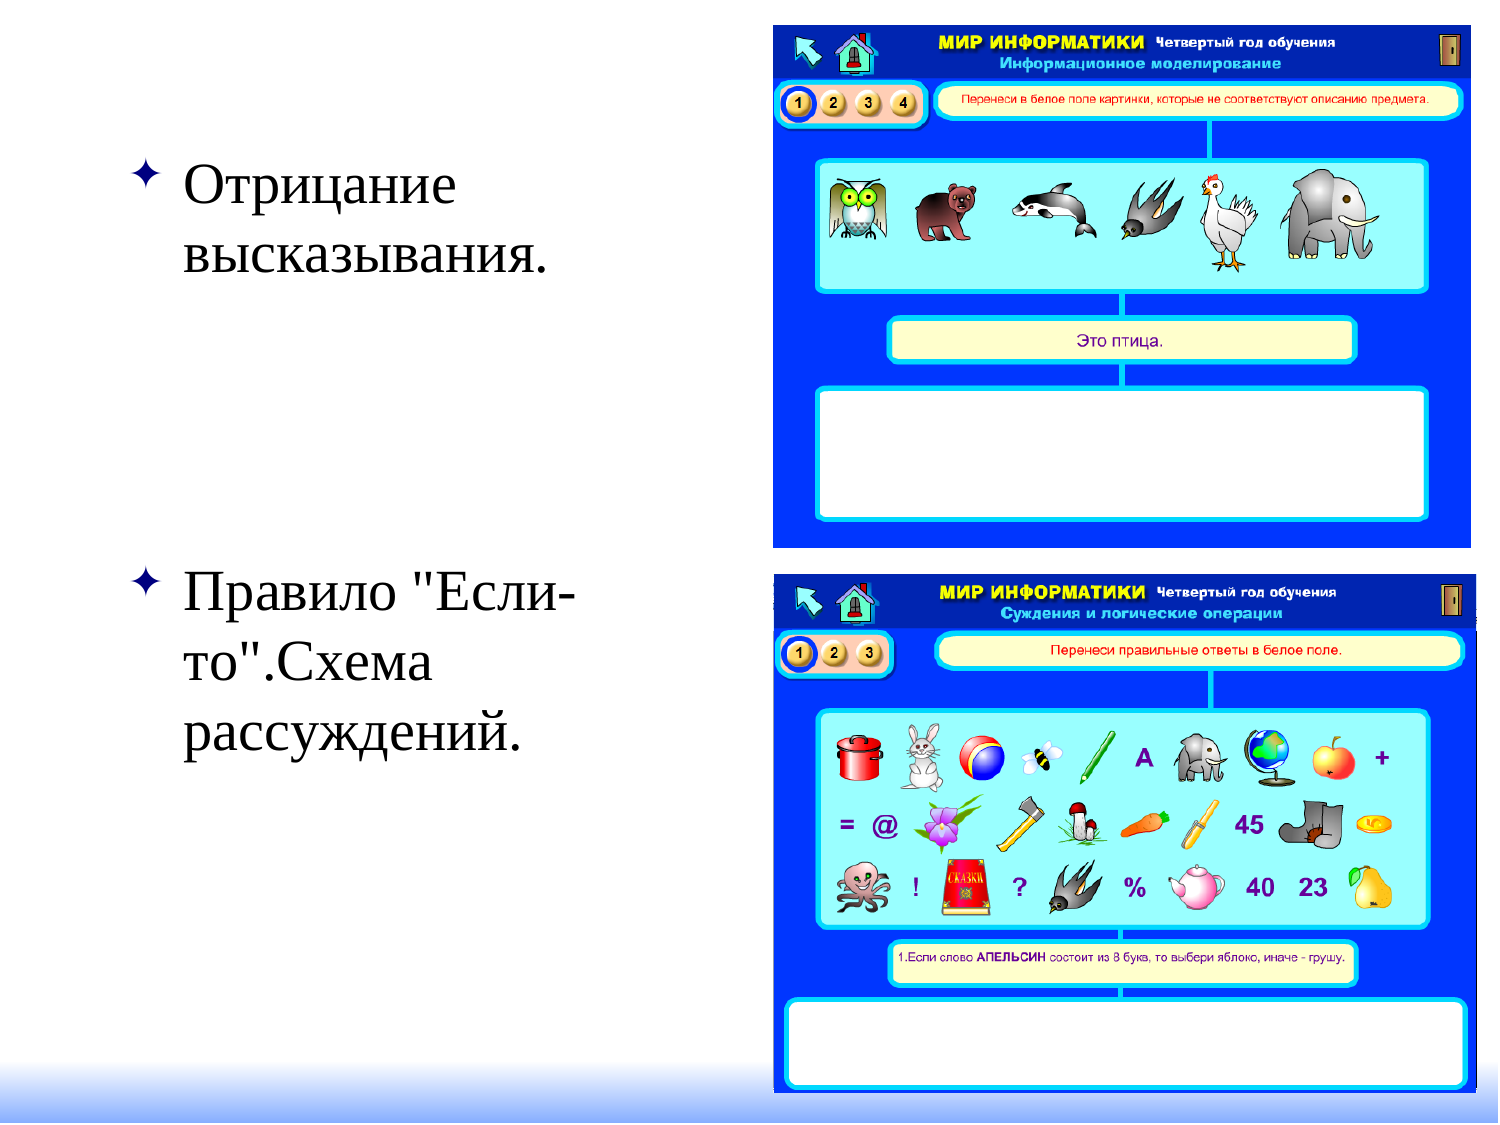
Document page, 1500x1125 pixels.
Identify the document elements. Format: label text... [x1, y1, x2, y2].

picture [773, 25, 1471, 548]
picture [773, 574, 1477, 1093]
list Отрицание высказывания. Правило "Если-то".Схема рассуждений. [112, 137, 732, 901]
